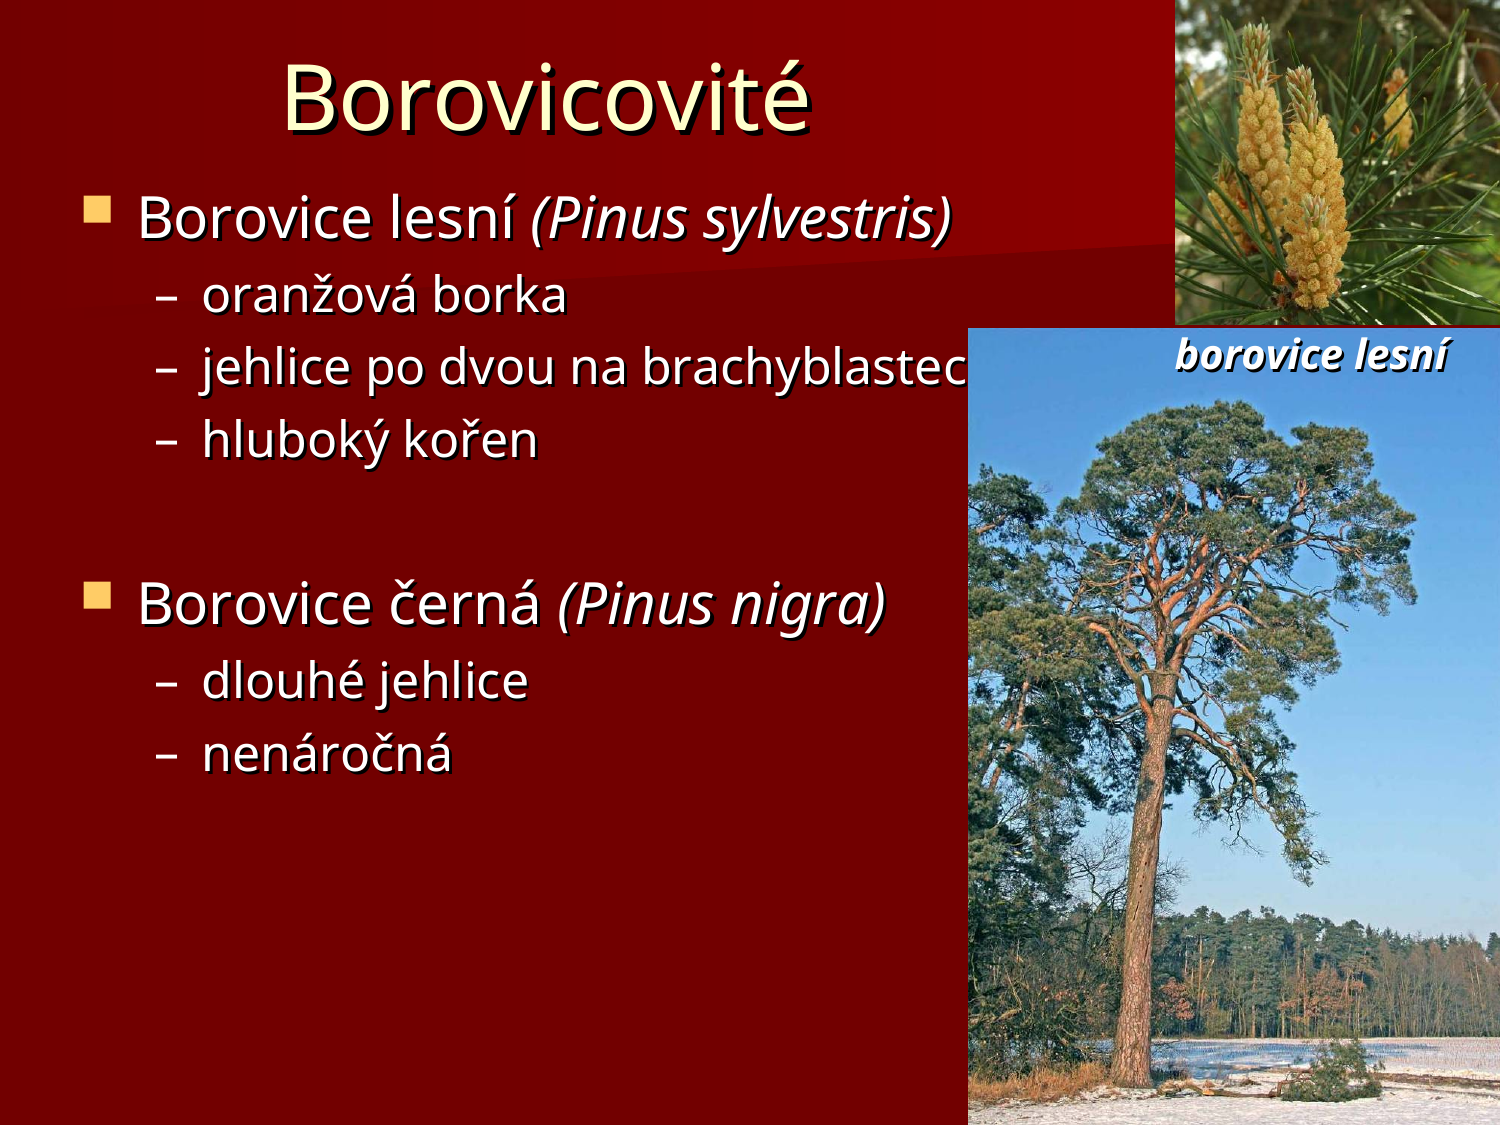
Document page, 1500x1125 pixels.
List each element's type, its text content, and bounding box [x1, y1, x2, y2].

title Borovicovité [0, 0, 1175, 188]
picture [968, 328, 1500, 1125]
text_box borovice lesní [1110, 284, 1500, 422]
picture [1175, 0, 1500, 284]
list Borovice lesní (Pinus sylvestris) oranžová borka jehlice po dvou na brachyblastech hluboký kořen Borovice černá (Pinus nigra) dlouhé jehlice nenáročná [64, 172, 1175, 953]
